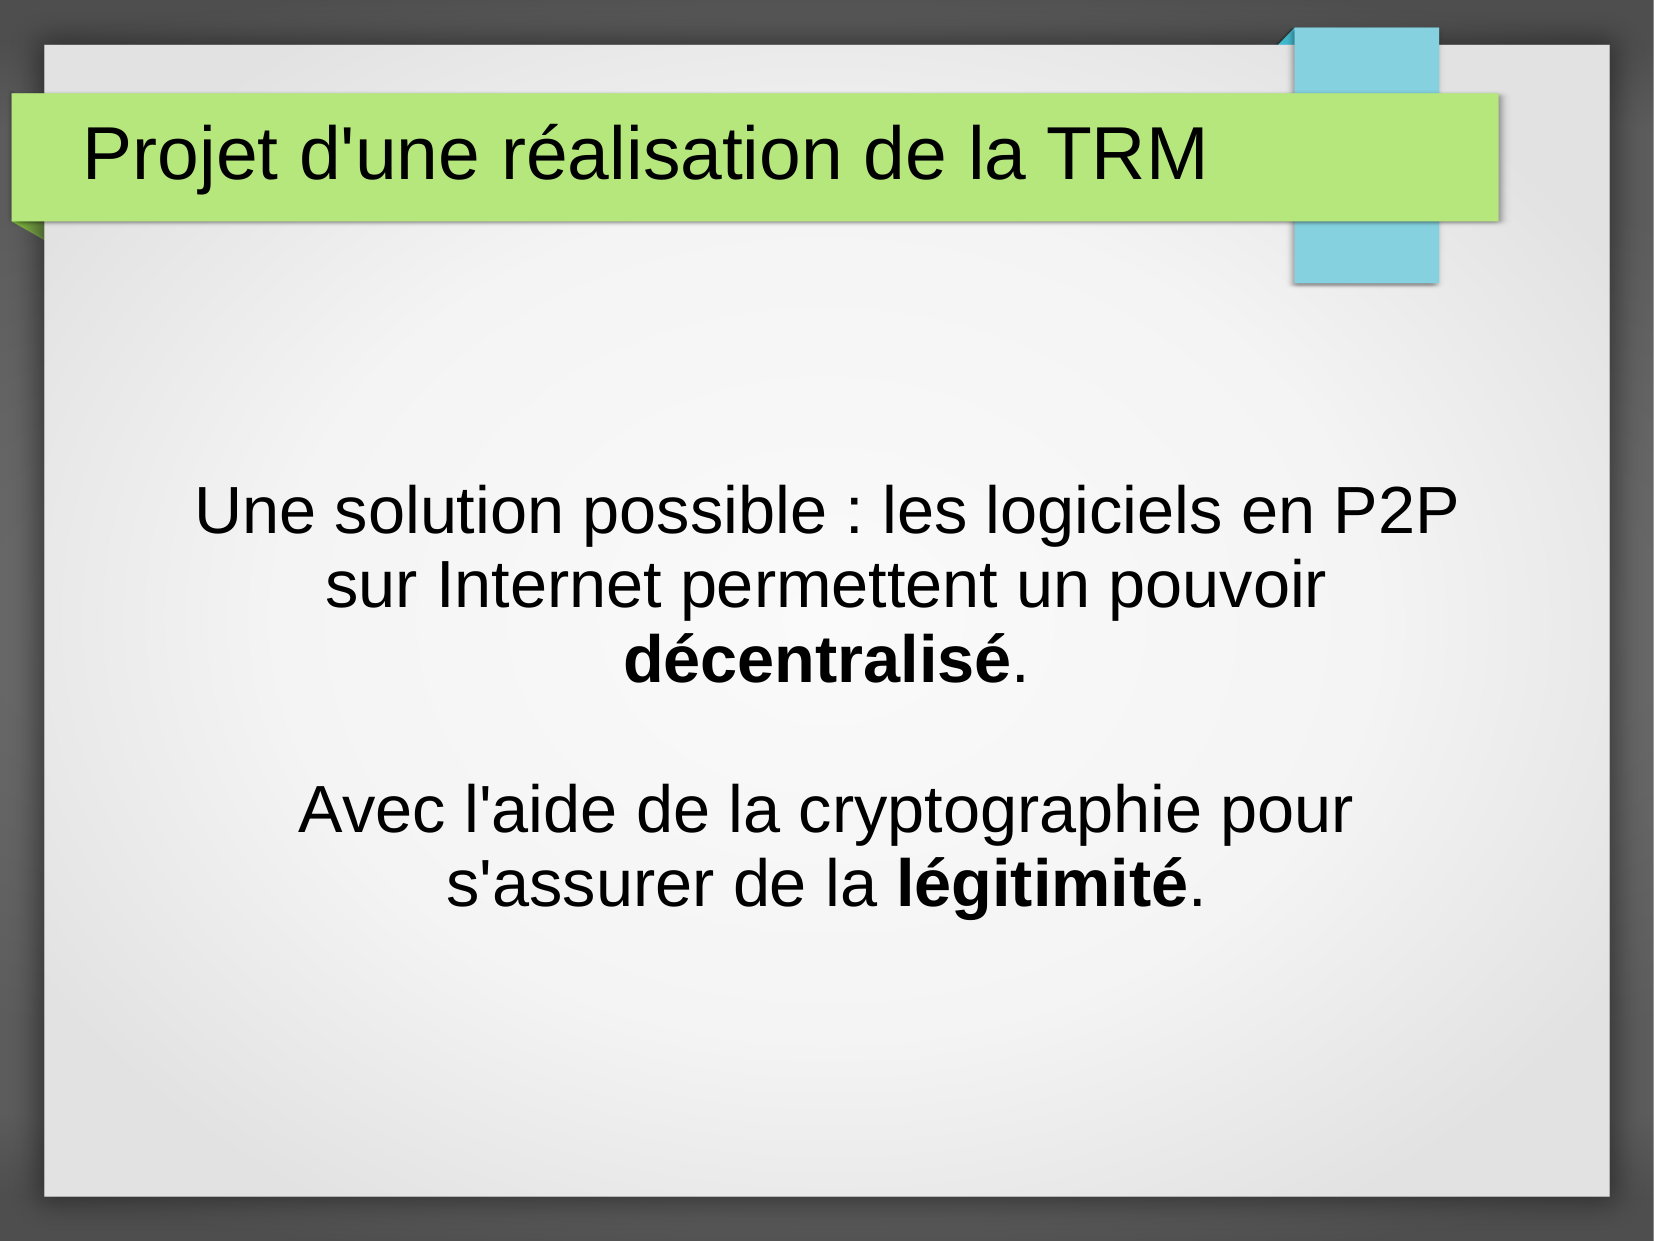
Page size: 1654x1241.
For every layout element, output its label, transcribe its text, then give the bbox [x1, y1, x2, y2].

title Projet d'une réalisation de la TRM [82, 94, 1489, 213]
text_box Une solution possible : les logiciels en P2P sur Internet permettent un pouvoir décentralisé. Avec l'aide de la cryptographie pour s'assurer de la légitimité. [82, 295, 1571, 1099]
picture [0, 0, 1654, 1241]
